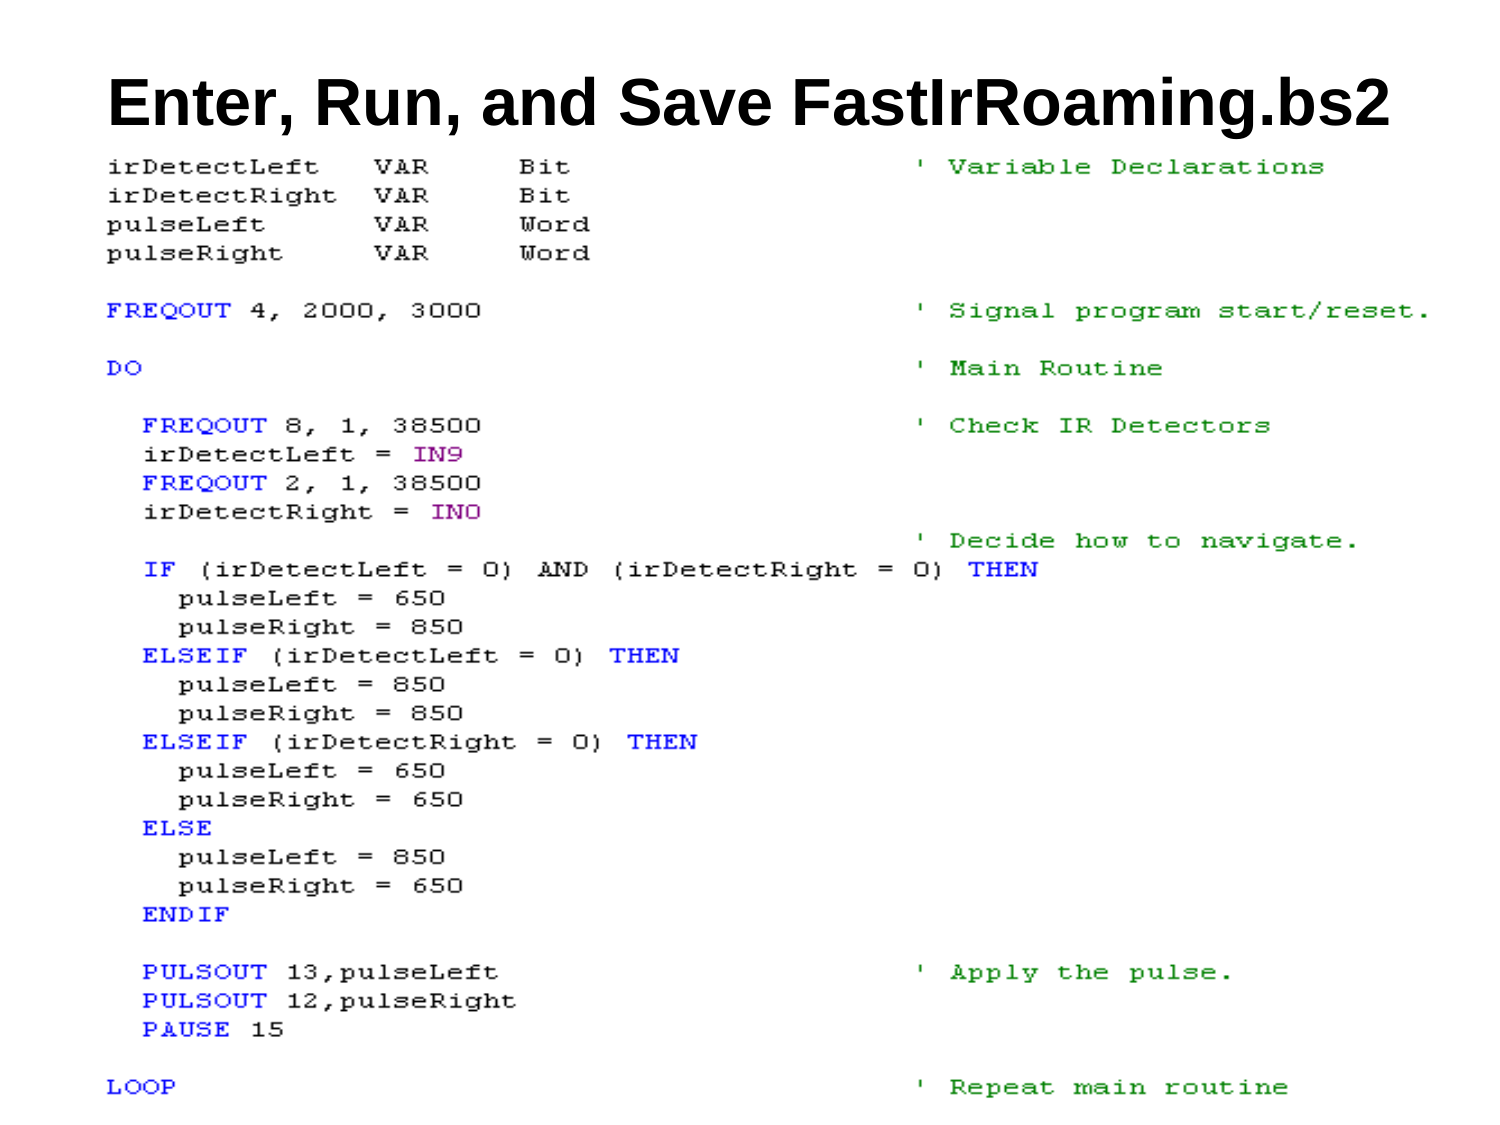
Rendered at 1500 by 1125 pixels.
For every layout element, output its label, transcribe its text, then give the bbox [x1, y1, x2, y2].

title Enter, Run, and Save FastIrRoaming.bs2 below [75, 45, 1426, 233]
picture [99, 149, 1476, 1125]
